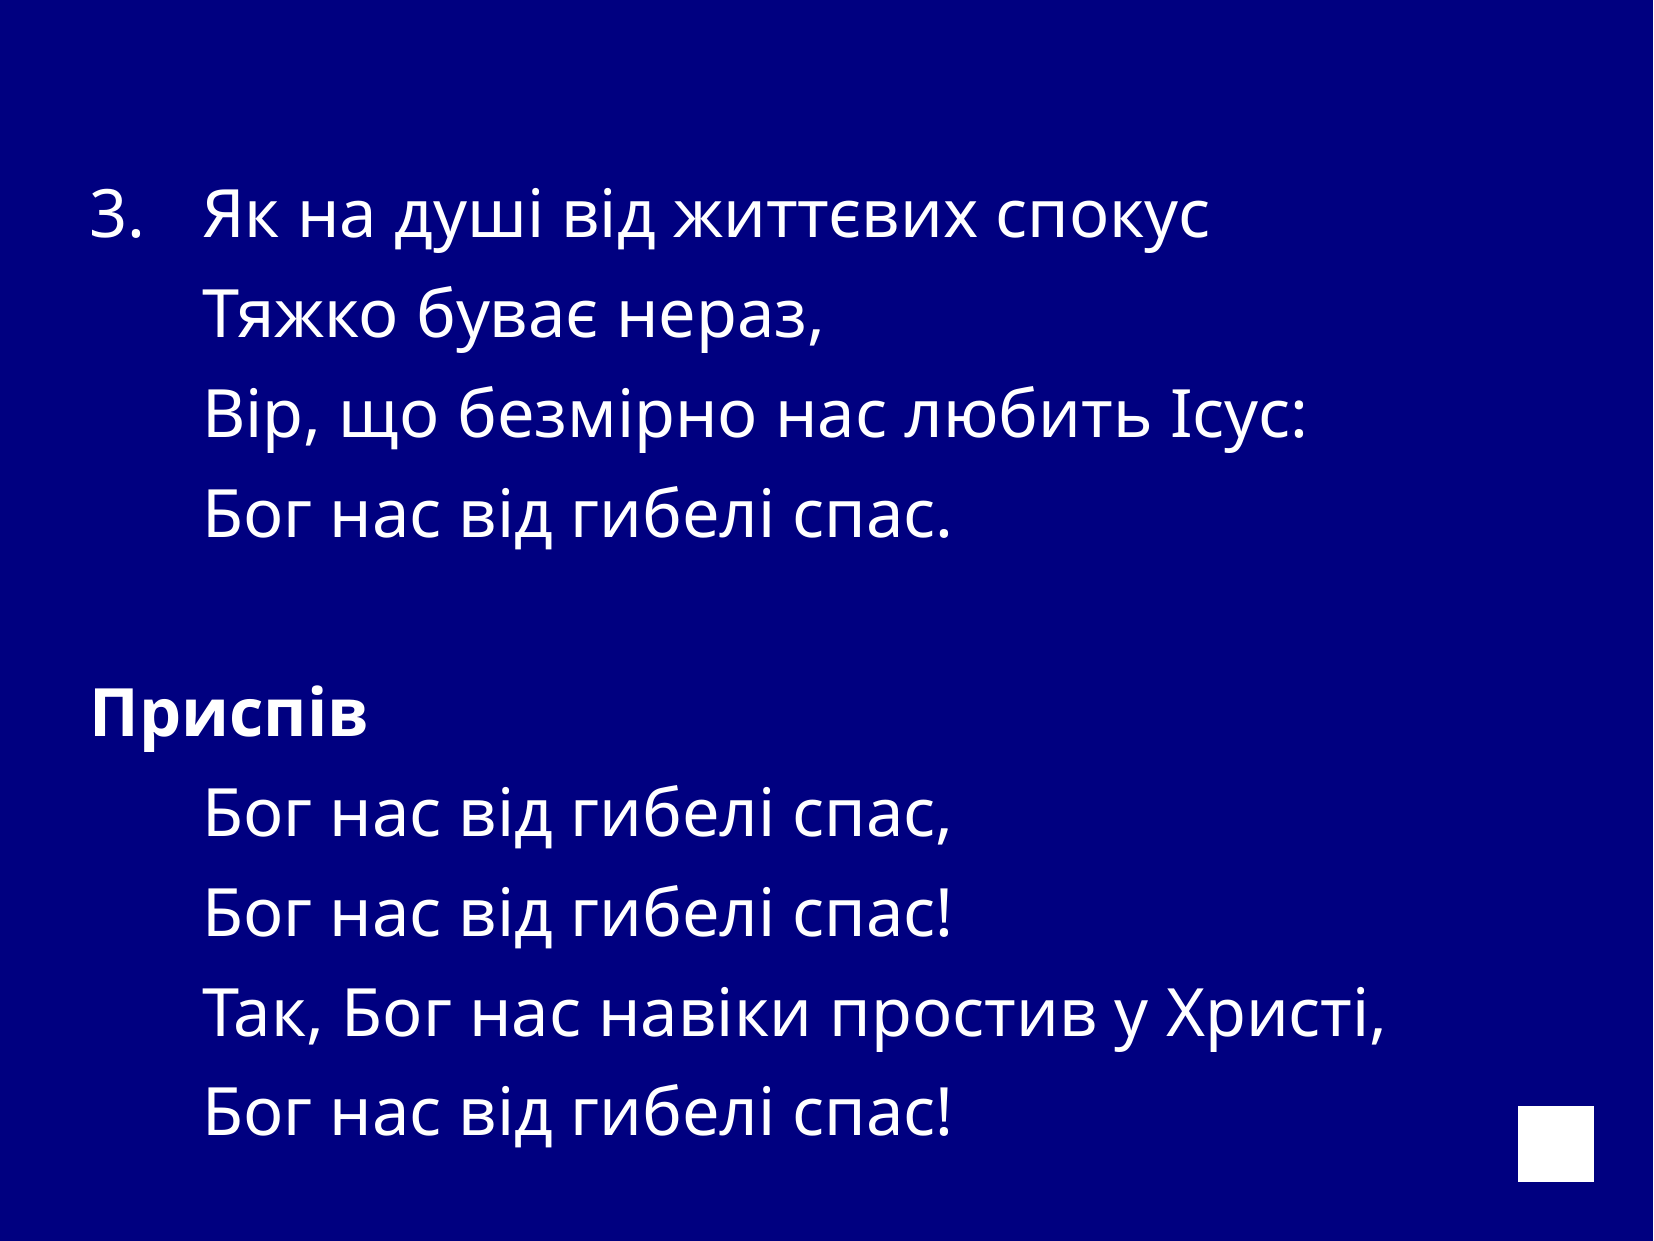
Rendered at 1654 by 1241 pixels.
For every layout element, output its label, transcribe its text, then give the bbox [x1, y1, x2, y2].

text_box [1518, 1106, 1594, 1182]
text_box 3. Як на душі від життєвих спокус Тяжко буває нераз, Вір, що безмірно нас любить Ісус: Бог нас від гибелі спас. Приспів Бог нас від гибелі спас, Бог нас від гибелі спас! Так, Бог нас навіки простив у Христі, Бог нас від гибелі спас! [75, 150, 1576, 1163]
